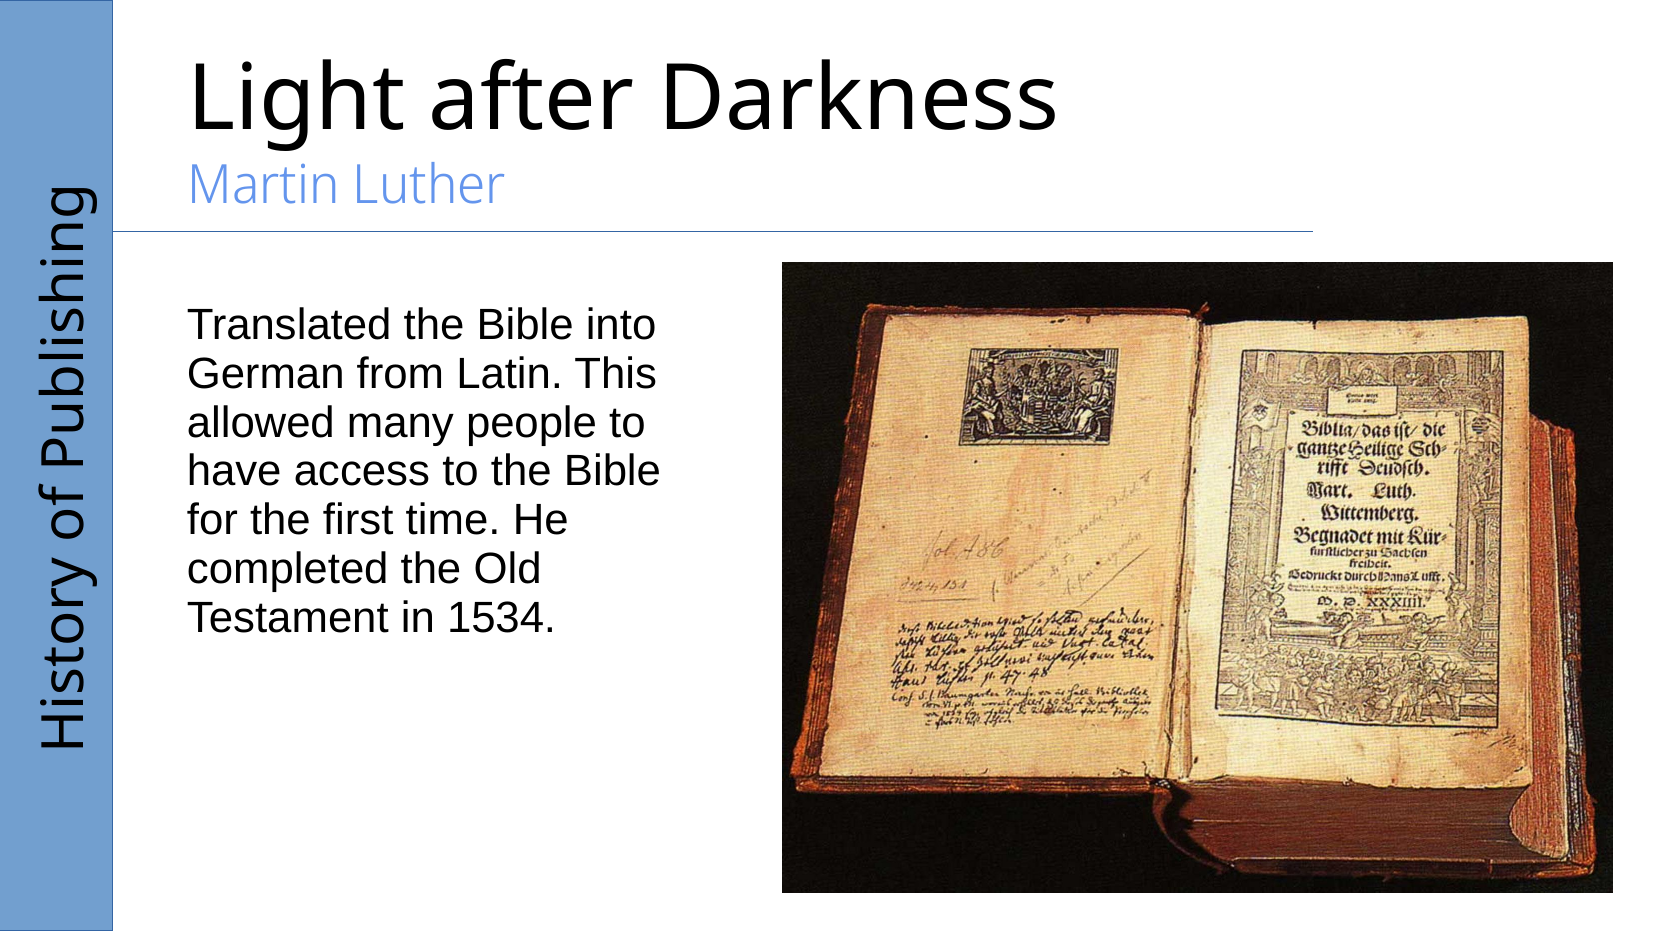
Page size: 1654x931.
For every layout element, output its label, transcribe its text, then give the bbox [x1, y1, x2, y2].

text_box Translated the Bible into German from Latin. This allowed many people to have access to the Bible for the first time. He completed the Old Testament in 1534. [186, 300, 713, 863]
picture [782, 262, 1613, 893]
title Martin Luther [187, 125, 1571, 239]
text_box [0, 0, 113, 931]
text_box History of Publishing [13, 37, 105, 901]
title Light after Darkness [187, 33, 1571, 125]
